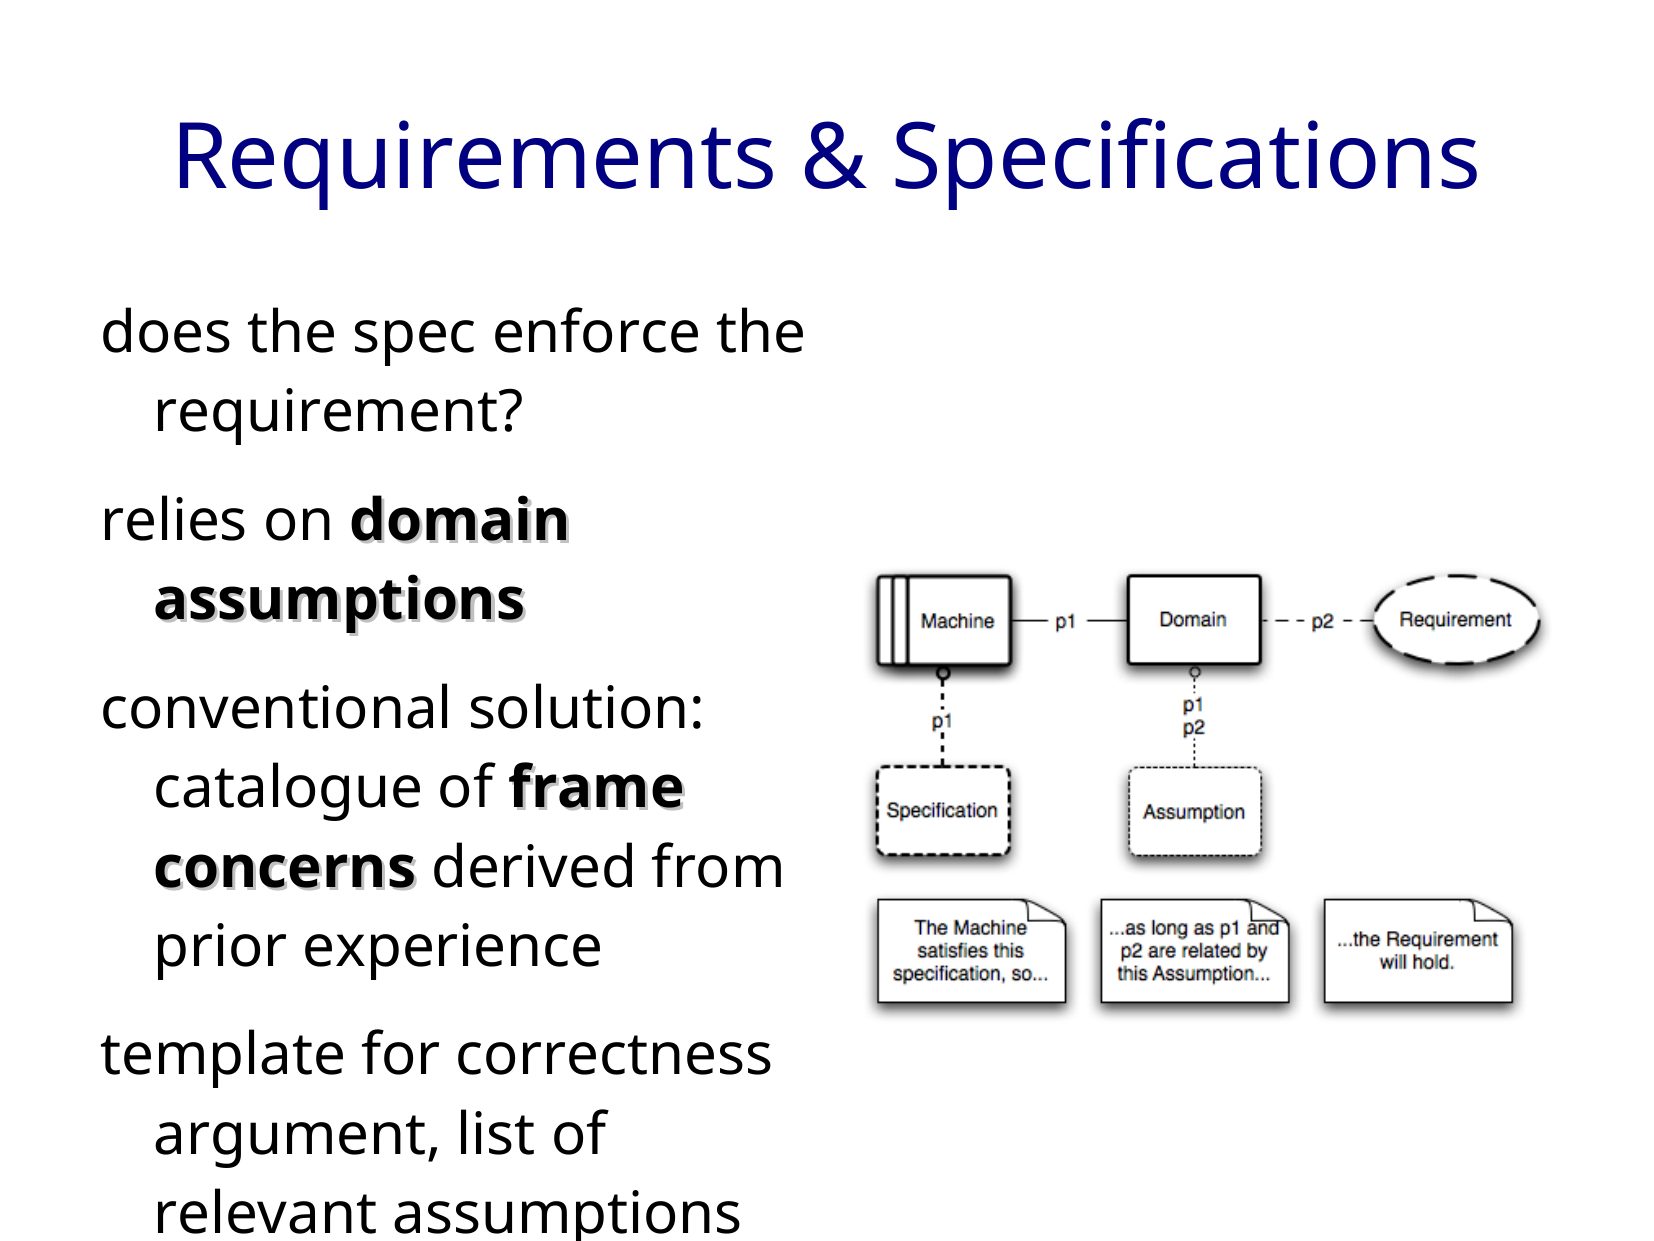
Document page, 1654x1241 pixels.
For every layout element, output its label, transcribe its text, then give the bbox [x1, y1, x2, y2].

title Requirements & Specifications [82, 49, 1571, 257]
picture [845, 550, 1572, 1041]
list does the spec enforce the requirement? relies on domain assumptions conventional solution: catalogue of frame concerns derived from prior experience template for correctness argument, list of relevant assumptions [82, 290, 844, 1126]
